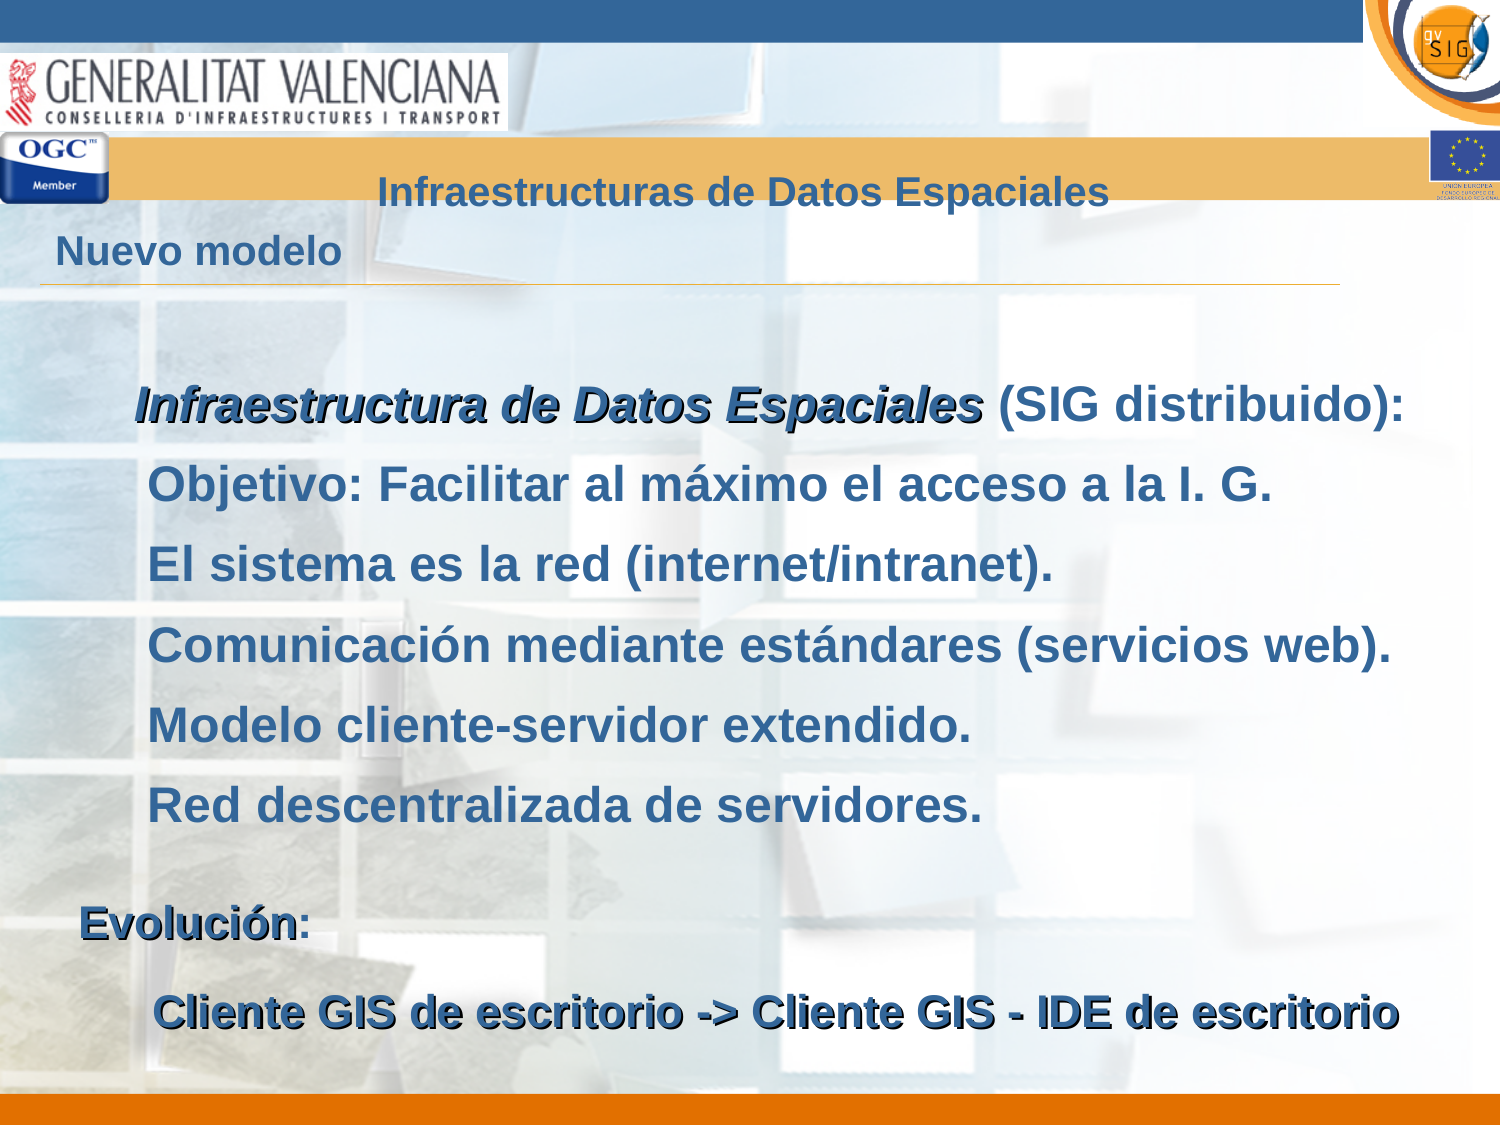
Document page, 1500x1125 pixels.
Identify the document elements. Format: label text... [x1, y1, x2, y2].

picture [1429, 129, 1500, 200]
text_box Evolución: Cliente GIS de escritorio -> Cliente GIS - IDE de escritorio [63, 889, 1436, 1048]
picture [0, 132, 109, 137]
picture [1363, 0, 1500, 127]
text_box Infraestructura de Datos Espaciales (SIG distribuido): Objetivo: Facilitar al máximo el acceso a la I. G. El sistema es la red (internet/intranet). Comunicación mediante estándares (servicios web). Modelo cliente-servidor extendido. Red descentralizada de servidores. [133, 389, 1474, 857]
text_box Infraestructuras de Datos Espaciales [0, 137, 1488, 203]
text_box Nuevo modelo [40, 222, 1196, 286]
picture [0, 53, 508, 131]
